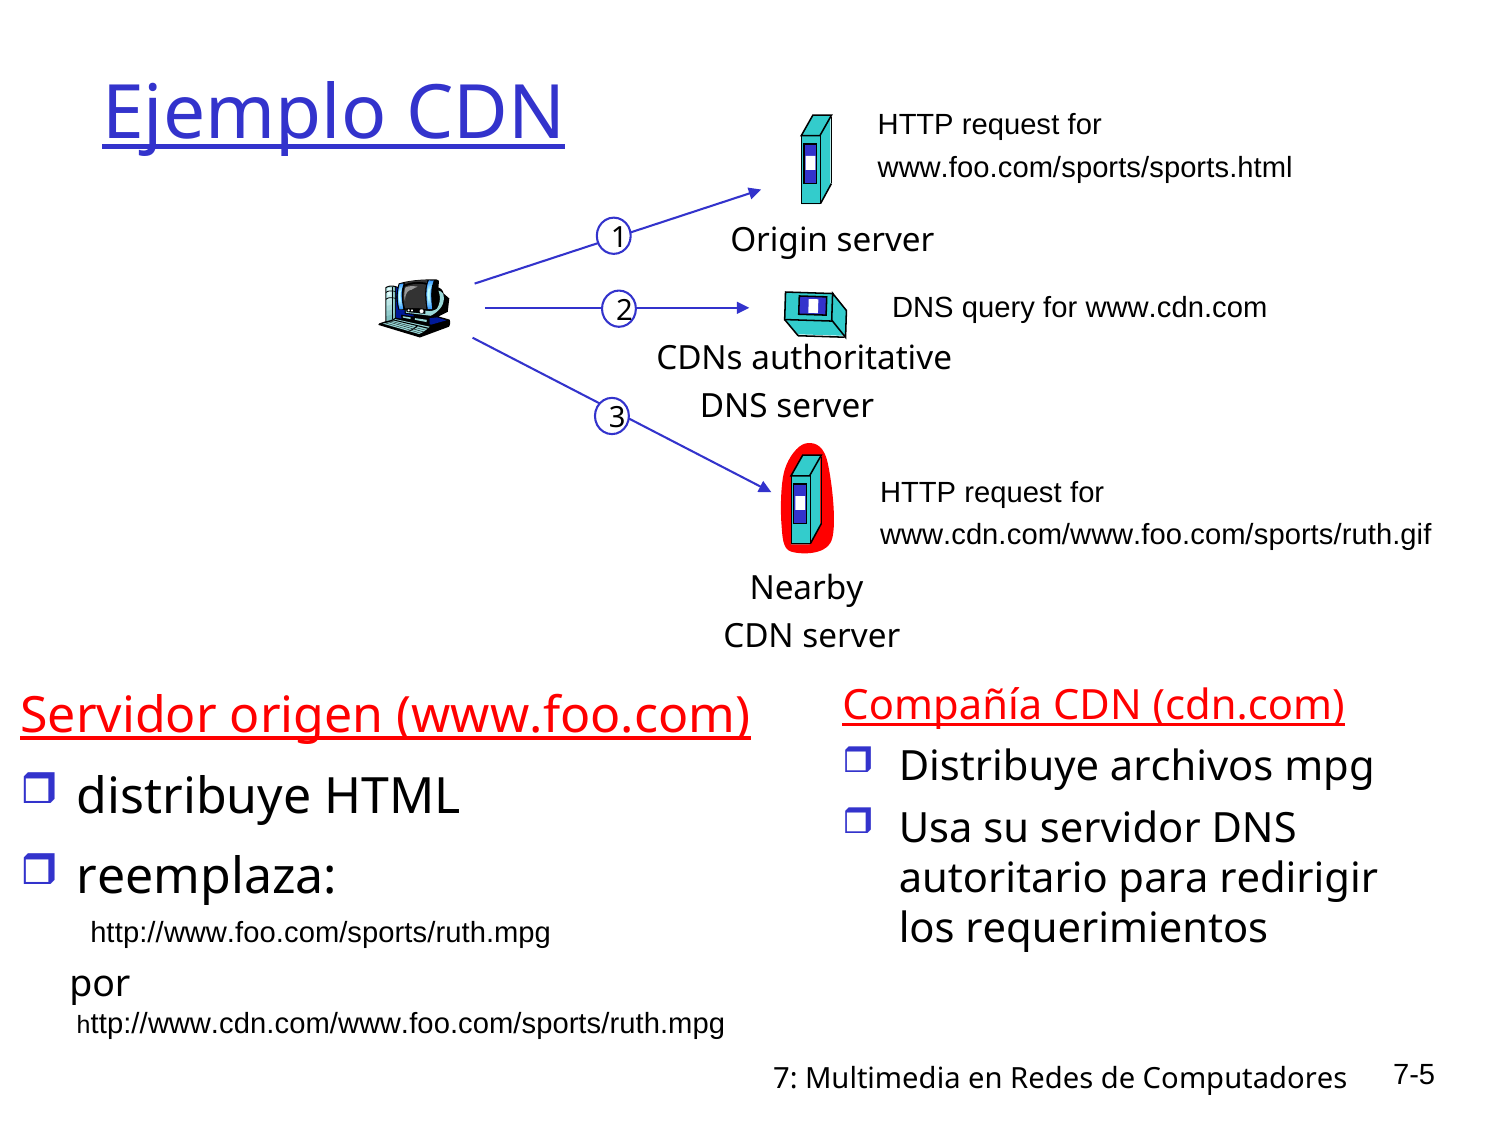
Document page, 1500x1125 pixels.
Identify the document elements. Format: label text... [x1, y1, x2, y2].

text_box Origin server [715, 210, 950, 266]
text_box 1 [596, 217, 631, 254]
text_box 3 [594, 397, 629, 435]
list Servidor origen (www.foo.com) distribuye HTML reemplaza: http://www.foo.com/sports/ruth.mpg por http://www.cdn.com/www.foo.com/sports/ruth.mpg [5, 671, 818, 1057]
text_box CDNs authoritative DNS server [641, 328, 1276, 433]
picture [378, 278, 452, 338]
text_box HTTP request for www.foo.com/sports/sports.html [862, 97, 1309, 191]
text_box [780, 443, 834, 554]
title Ejemplo CDN [87, 37, 1363, 181]
text_box 2 [602, 290, 636, 327]
text_box HTTP request for www.cdn.com/www.foo.com/sports/ruth.gif [865, 465, 1448, 559]
text_box DNS query for www.cdn.com [877, 280, 1311, 332]
text_box [784, 291, 847, 328]
text_box Compañía CDN (cdn.com) Distribuye archivos mpg Usa su servidor DNS autoritario para redirigir los requerimientos [827, 669, 1457, 998]
text_box [801, 115, 832, 205]
text_box Nearby CDN server [708, 558, 916, 663]
